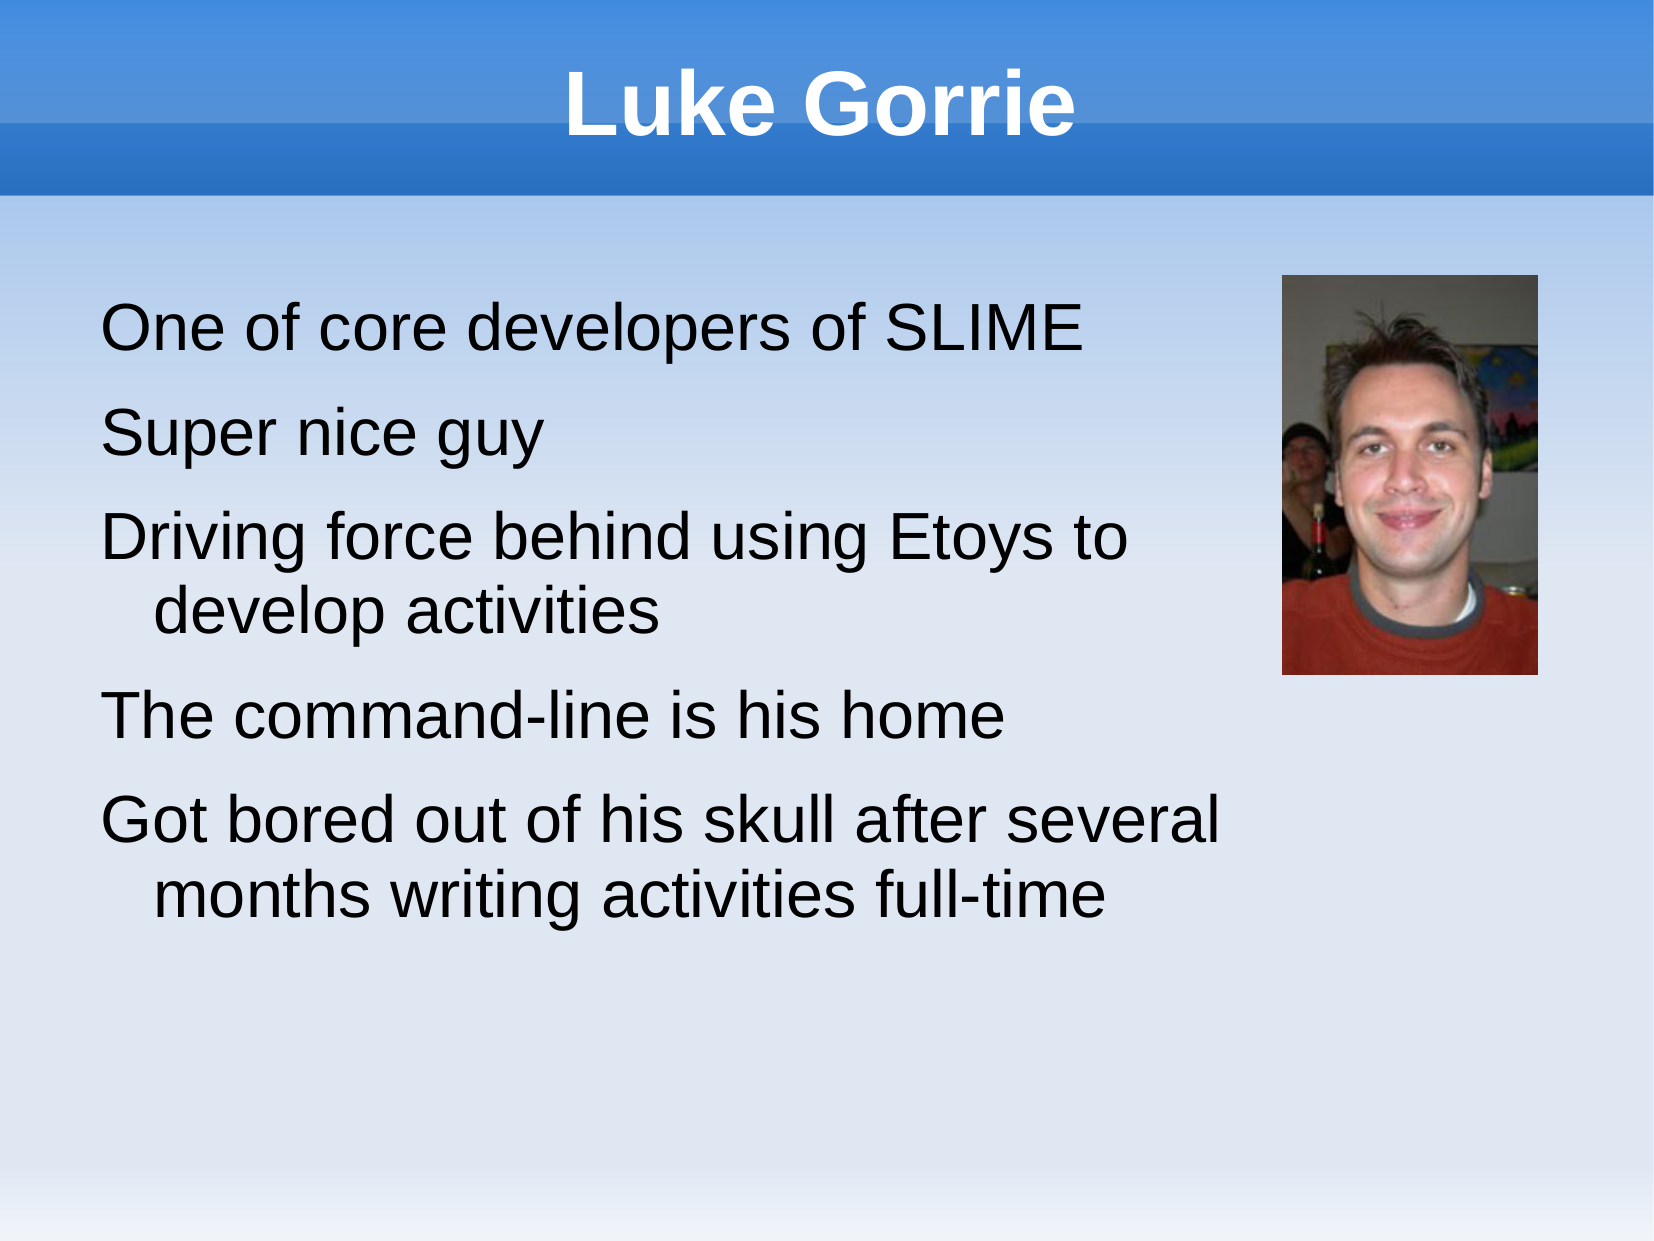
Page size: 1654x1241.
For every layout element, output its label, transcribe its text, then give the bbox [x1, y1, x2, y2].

picture [0, 0, 1654, 1241]
list One of core developers of SLIME Super nice guy Driving force behind using Etoys to develop activities The command-line is his home Got bored out of his skull after several months writing activities full-time [82, 290, 1313, 1094]
title Luke Gorrie [76, 7, 1565, 200]
